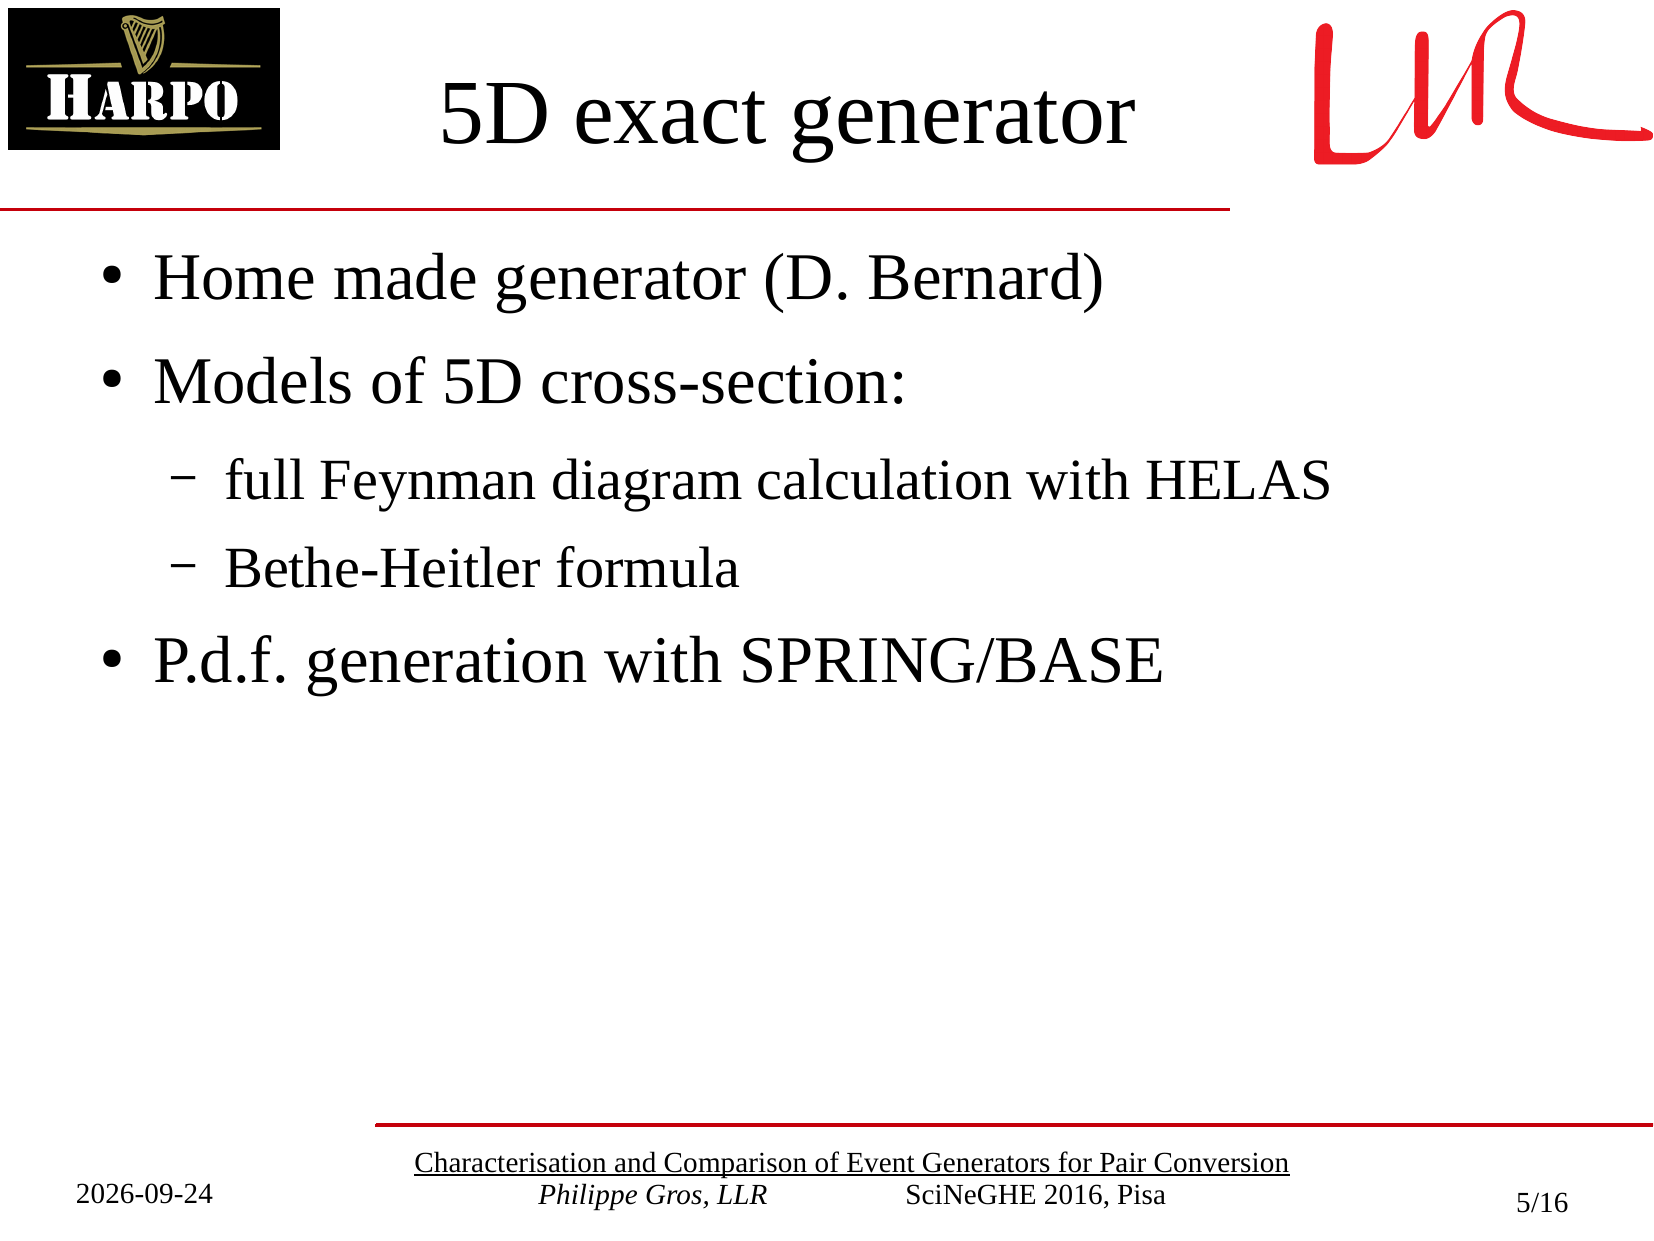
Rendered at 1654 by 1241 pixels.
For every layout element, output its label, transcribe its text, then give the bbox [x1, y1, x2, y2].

list Home made generator (D. Bernard) Models of 5D cross-section: full Feynman diagram calculation with HELAS Bethe-Heitler formula P.d.f. generation with SPRING/BASE [82, 239, 1571, 1102]
picture [1314, 10, 1653, 165]
title 5D exact generator [284, 14, 1290, 210]
picture [8, 8, 280, 150]
